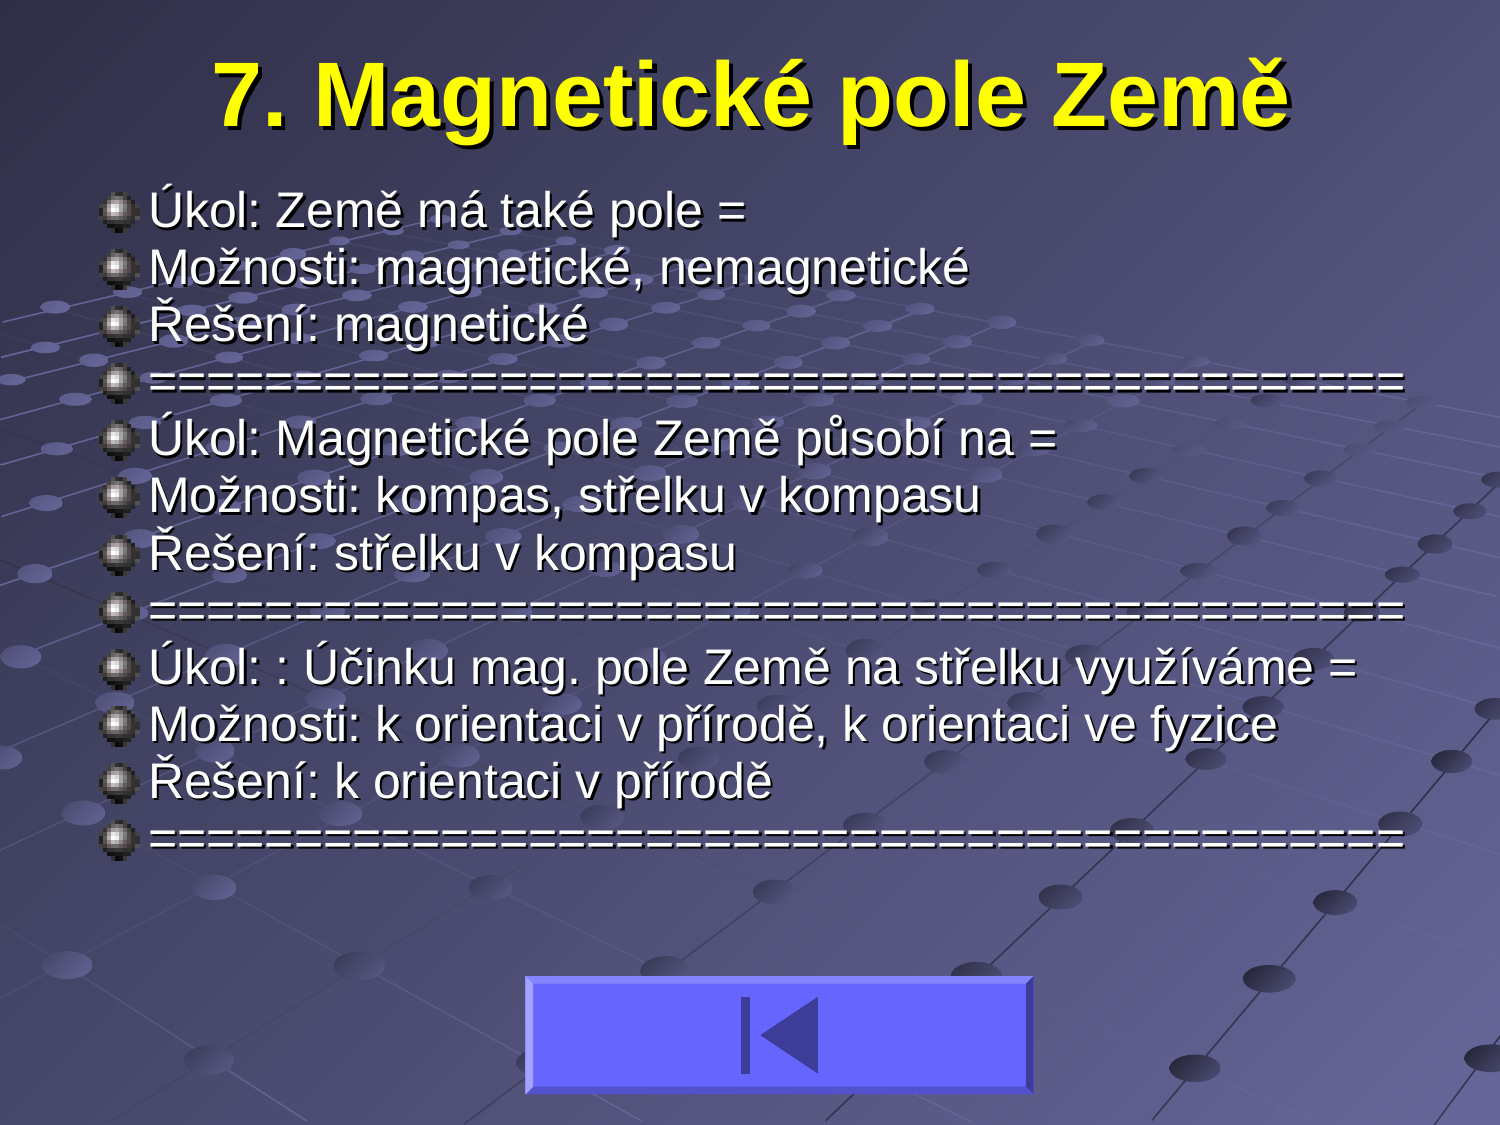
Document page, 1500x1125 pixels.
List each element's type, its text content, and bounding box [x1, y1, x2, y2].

list Úkol: Země má také pole = Možnosti: magnetické, nemagnetické Řešení: magnetické =========================================== Úkol: Magnetické pole Země působí na = Možnosti: kompas, střelku v kompasu Řešení: střelku v kompasu =========================================== Úkol: : Účinku mag. pole Země na střelku využíváme = Možnosti: k orientaci v přírodě, k orientaci ve fyzice Řešení: k orientaci v přírodě =========================================== [76, 184, 1427, 929]
title 7. Magnetické pole Země [76, 30, 1427, 159]
text_box [526, 976, 1034, 1095]
